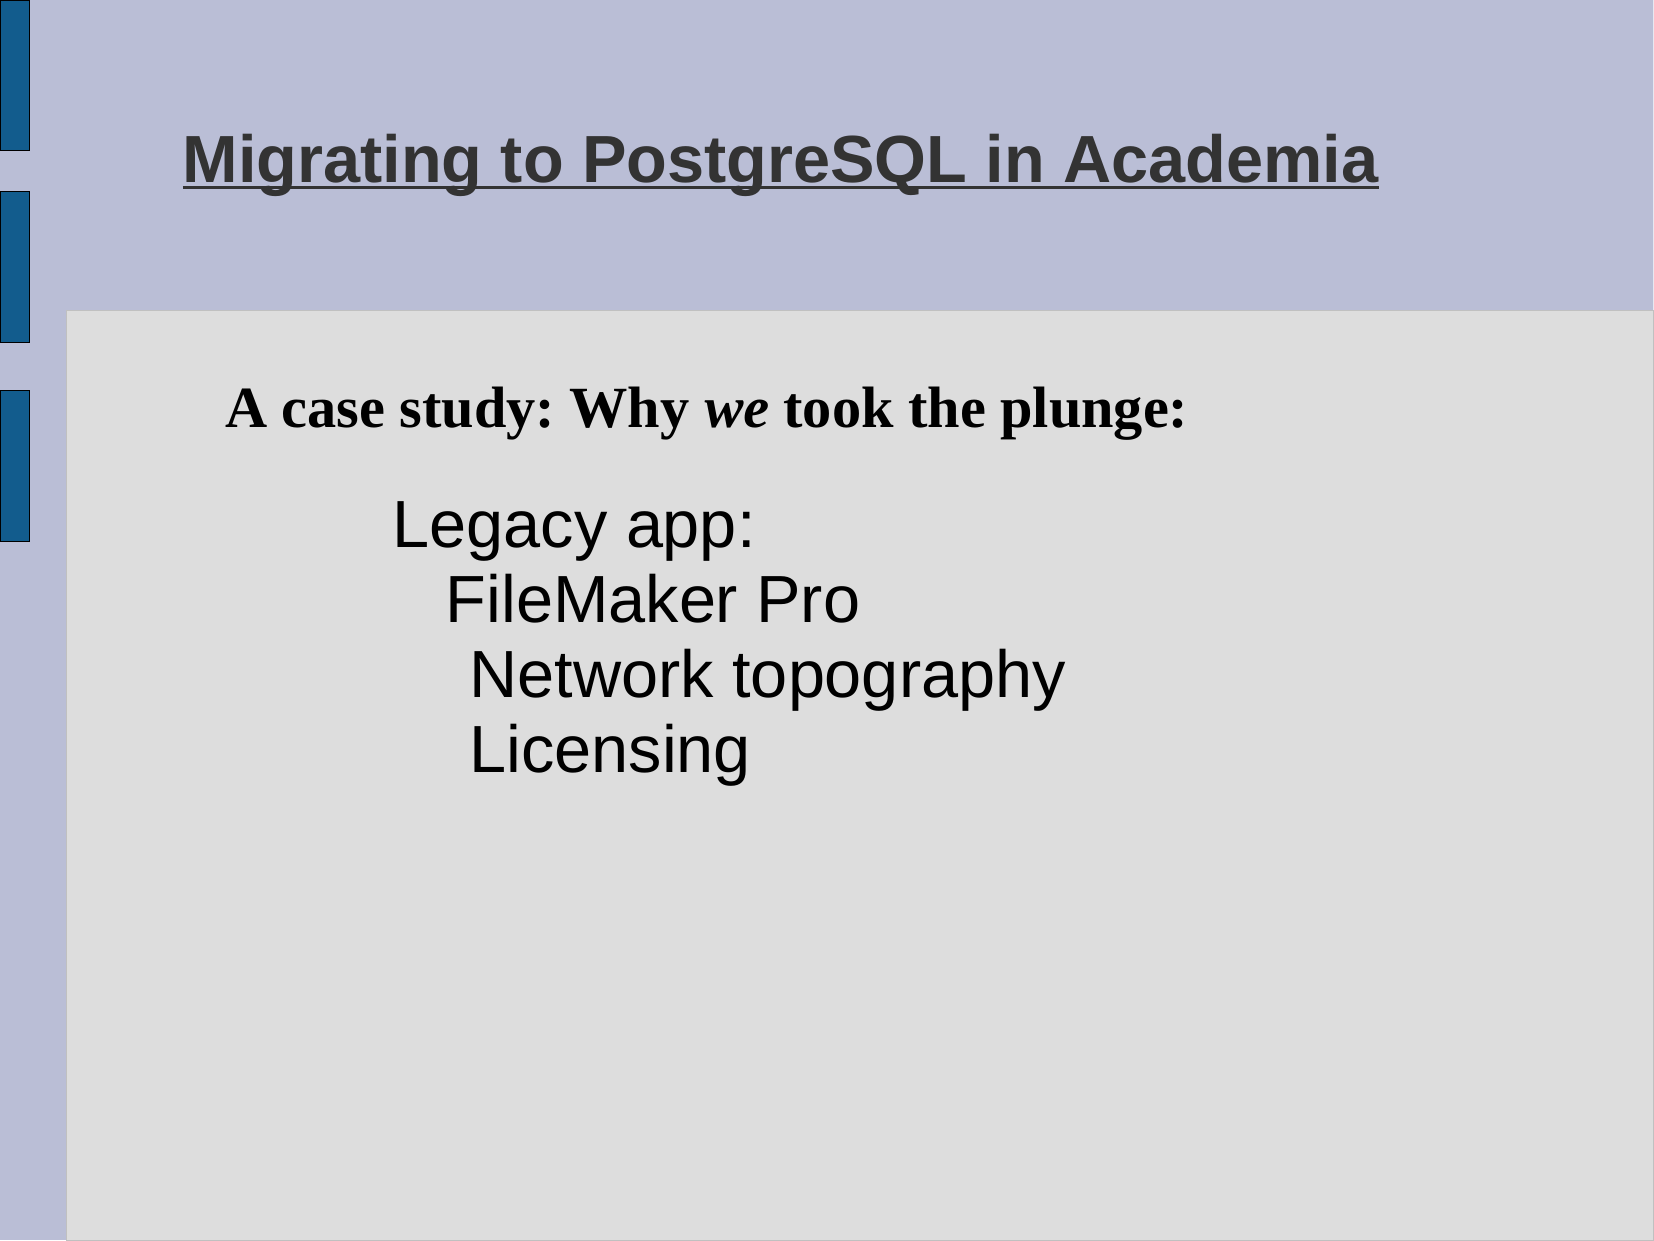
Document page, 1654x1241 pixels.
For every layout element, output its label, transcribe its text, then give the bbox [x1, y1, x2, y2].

title Migrating to PostgreSQL in Academia [75, 55, 1488, 263]
text_box A case study: Why we took the plunge: [225, 375, 1388, 441]
text_box Legacy app: FileMaker Pro Network topography Licensing [375, 487, 1313, 787]
